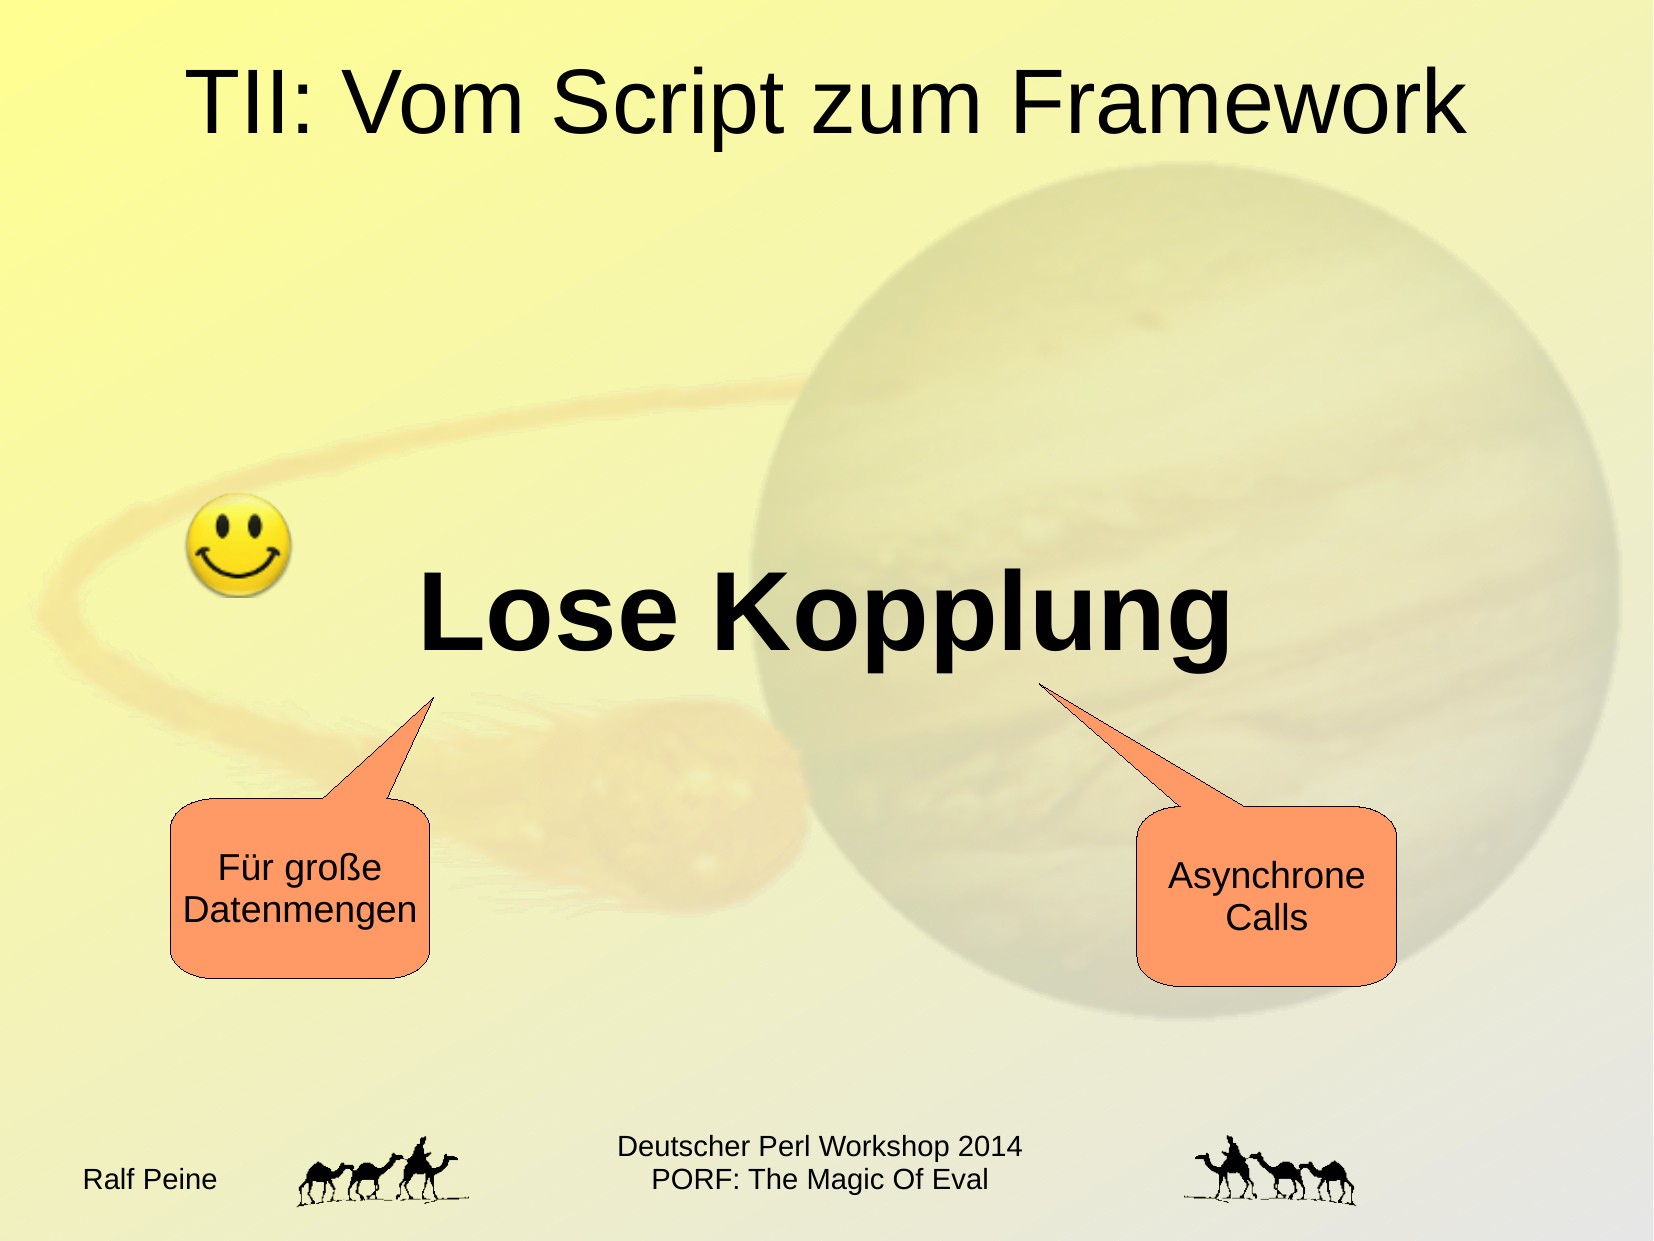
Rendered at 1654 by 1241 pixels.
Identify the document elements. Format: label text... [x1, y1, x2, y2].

picture [291, 1134, 469, 1214]
text_box Lose Kopplung [402, 541, 1251, 682]
text_box Asynchrone Calls [1039, 683, 1397, 987]
text_box Für große Datenmengen [170, 697, 434, 979]
picture [3, 138, 1654, 1054]
picture [1184, 1133, 1362, 1213]
title TII: Vom Script zum Framework [82, 49, 1571, 257]
